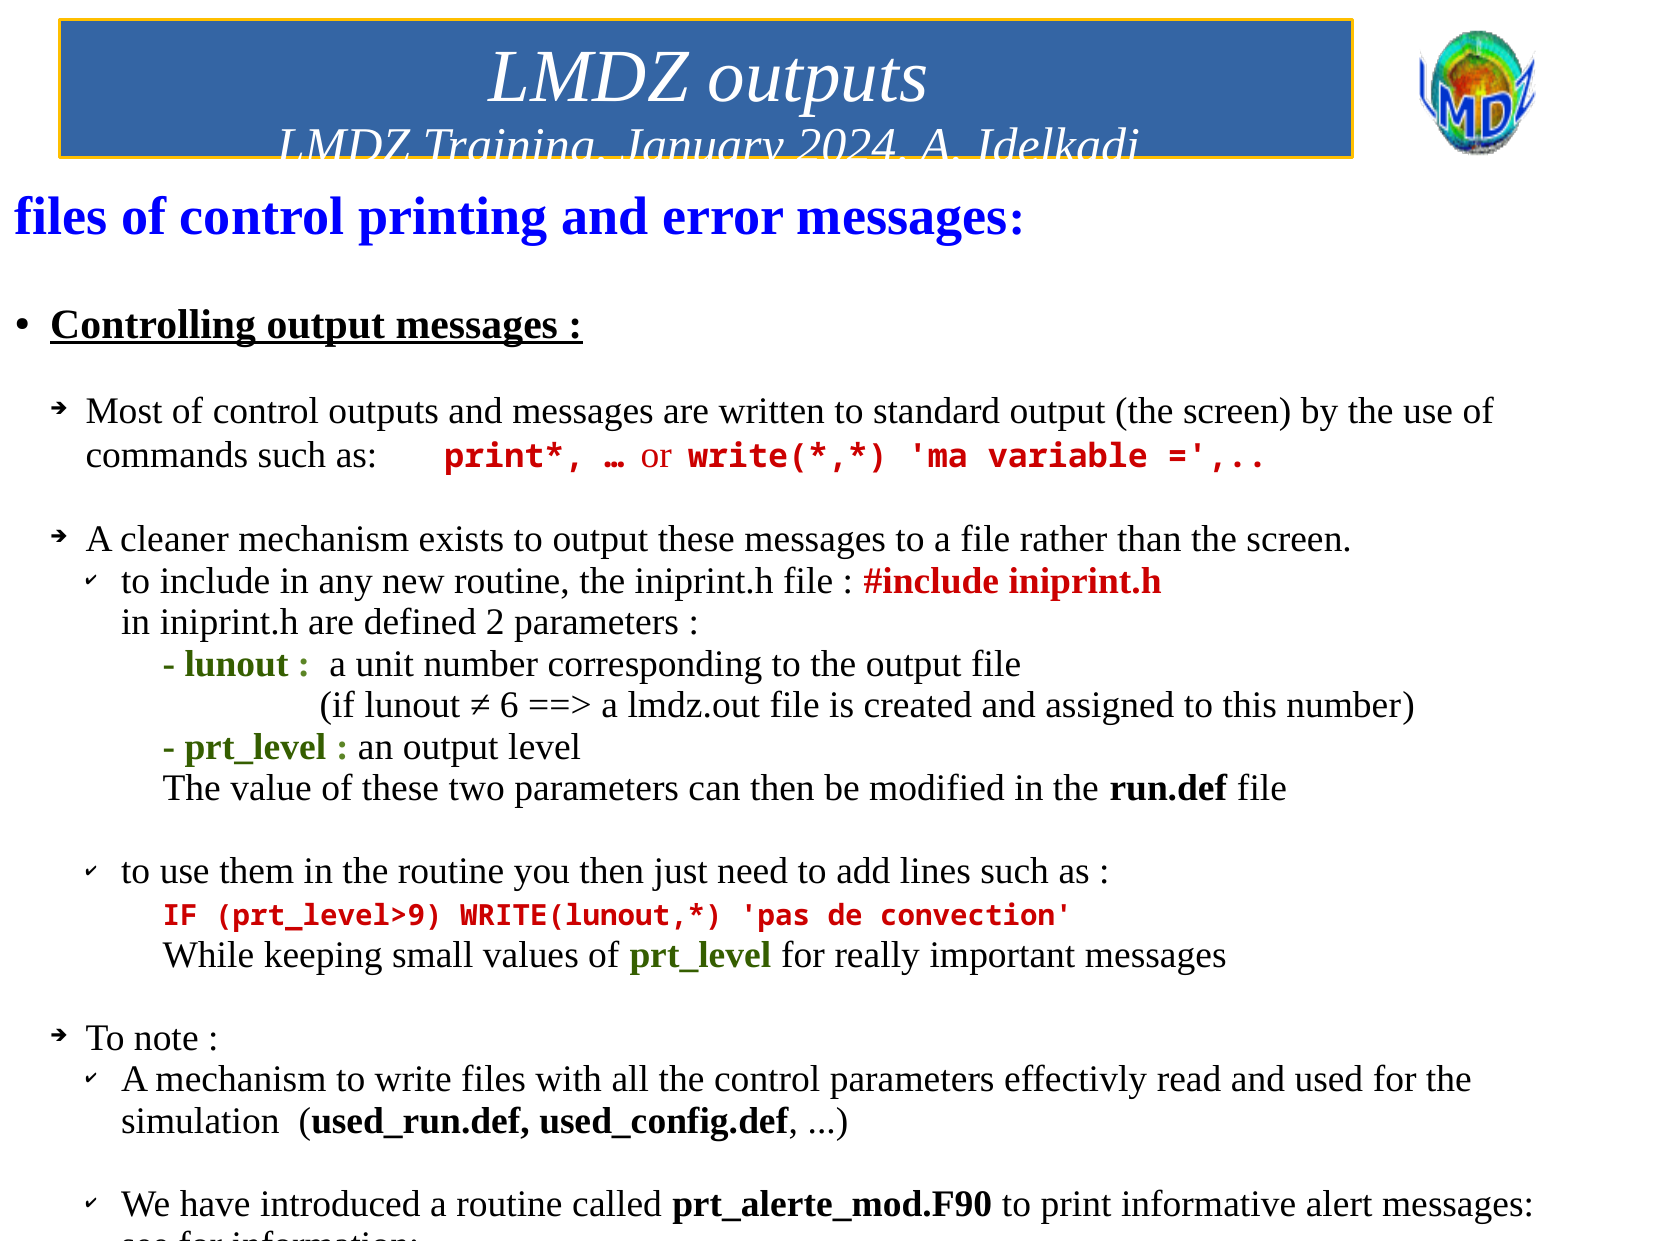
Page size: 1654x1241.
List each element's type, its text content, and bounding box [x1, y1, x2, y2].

text_box files of control printing and error messages: Controlling output messages : Most of control outputs and messages are written to standard output (the screen) by the use of commands such as: print*, … or write(*,*) 'ma variable =',.. A cleaner mechanism exists to output these messages to a file rather than the screen. to include in any new routine, the iniprint.h file : #include iniprint.h in iniprint.h are defined 2 parameters : - lunout : a unit number corresponding to the output file (if lunout ≠ 6 ==> a lmdz.out file is created and assigned to this number) - prt_level : an output level The value of these two parameters can then be modified in the run.def file to use them in the routine you then just need to add lines such as : IF (prt_level>9) WRITE(lunout,*) 'pas de convection' While keeping small values of prt_level for really important messages To note : A mechanism to write files with all the control parameters effectivly read and used for the simulation (used_run.def, used_config.def, ...) We have introduced a routine called prt_alerte_mod.F90 to print informative alert messages: see for information: https://lmdz-forge.lmd.jussieu.fr/mediawiki/LMDZPedia/index.php/HowTo:_Print_alert_messages [0, 179, 1654, 1188]
text_box LMDZ outputs LMDZ Training, January 2024, A. Idelkadi [59, 27, 1359, 146]
picture [1419, 29, 1536, 158]
